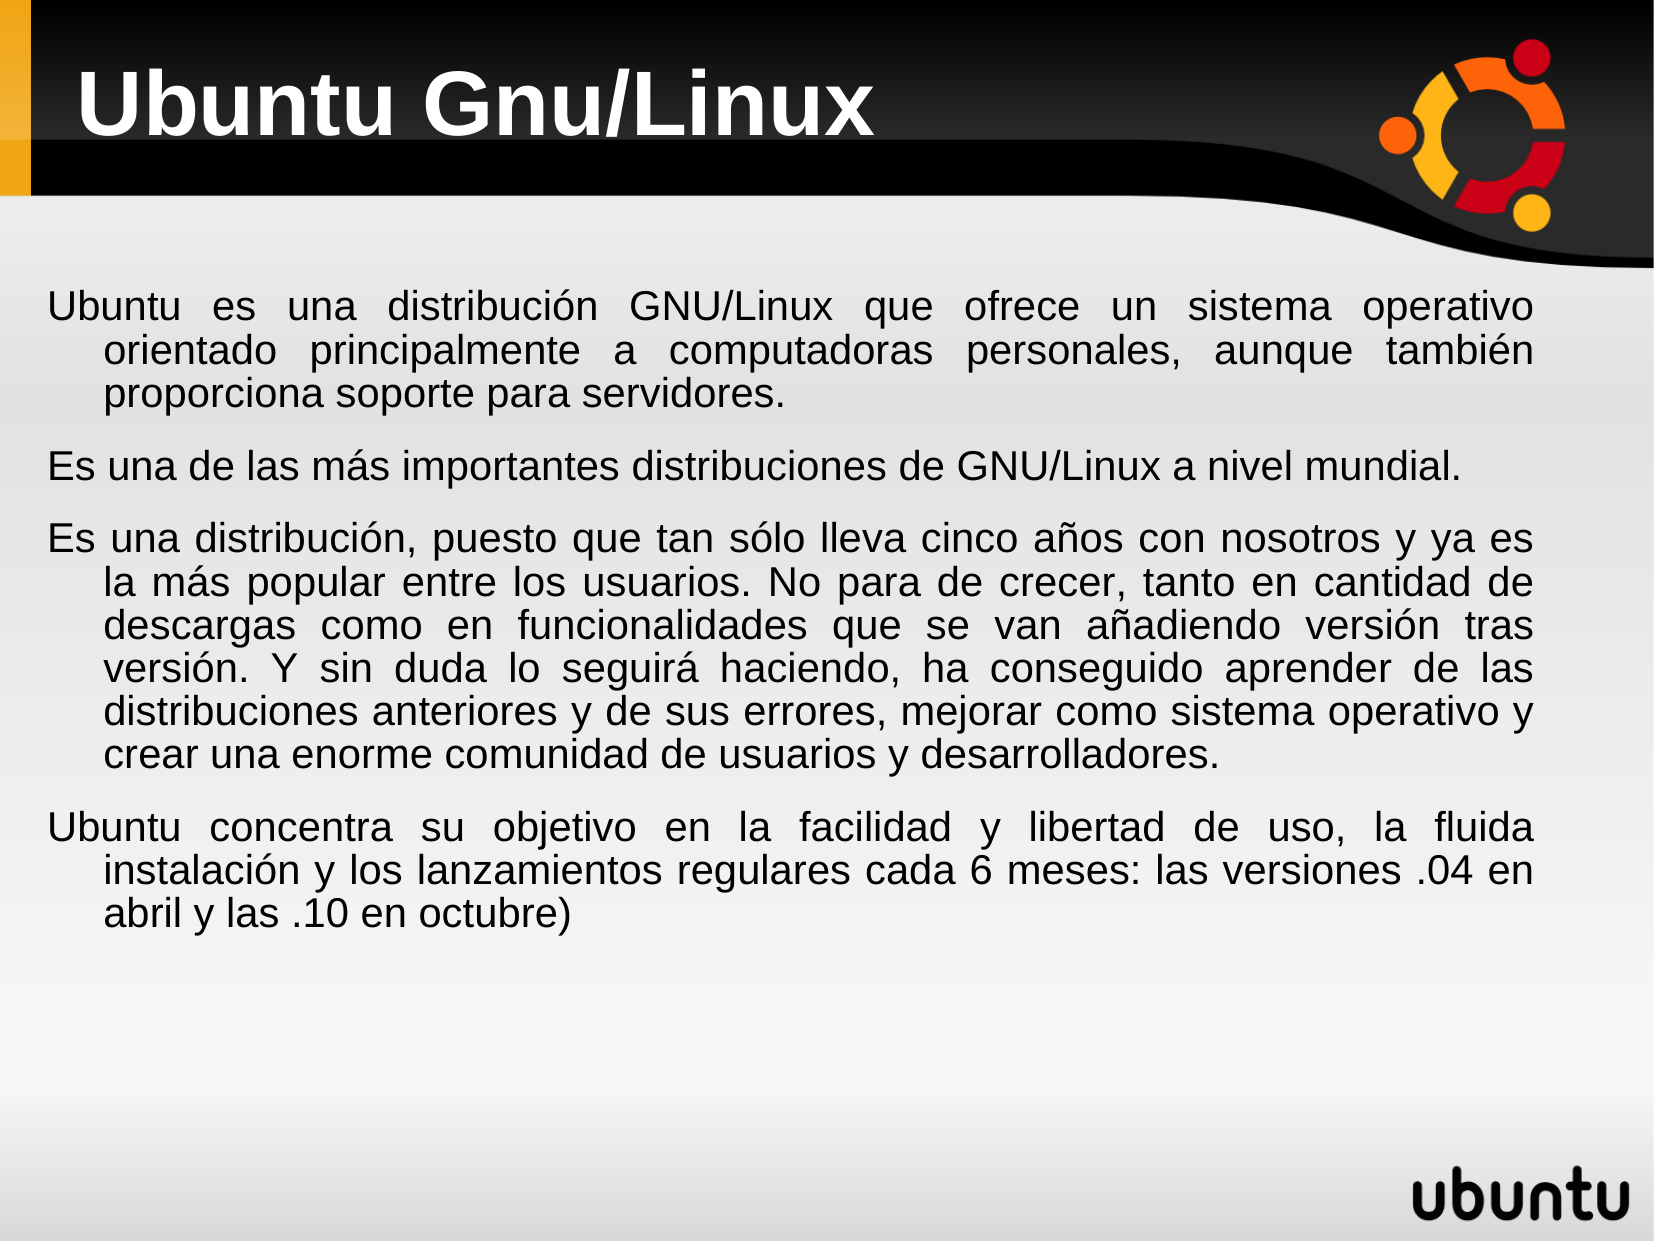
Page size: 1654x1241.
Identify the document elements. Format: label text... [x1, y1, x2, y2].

title Ubuntu Gnu/Linux [76, 7, 1565, 200]
picture [0, 0, 1654, 1241]
list Ubuntu es una distribución GNU/Linux que ofrece un sistema operativo orientado principalmente a computadoras personales, aunque también proporciona soporte para servidores. Es una de las más importantes distribuciones de GNU/Linux a nivel mundial. Es una distribución, puesto que tan sólo lleva cinco años con nosotros y ya es la más popular entre los usuarios. No para de crecer, tanto en cantidad de descargas como en funcionalidades que se van añadiendo versión tras versión. Y sin duda lo seguirá haciendo, ha conseguido aprender de las distribuciones anteriores y de sus errores, mejorar como sistema operativo y crear una enorme comunidad de usuarios y desarrolladores. Ubuntu concentra su objetivo en la facilidad y libertad de uso, la fluida instalación y los lanzamientos regulares cada 6 meses: las versiones .04 en abril y las .10 en octubre) [47, 283, 1536, 1088]
